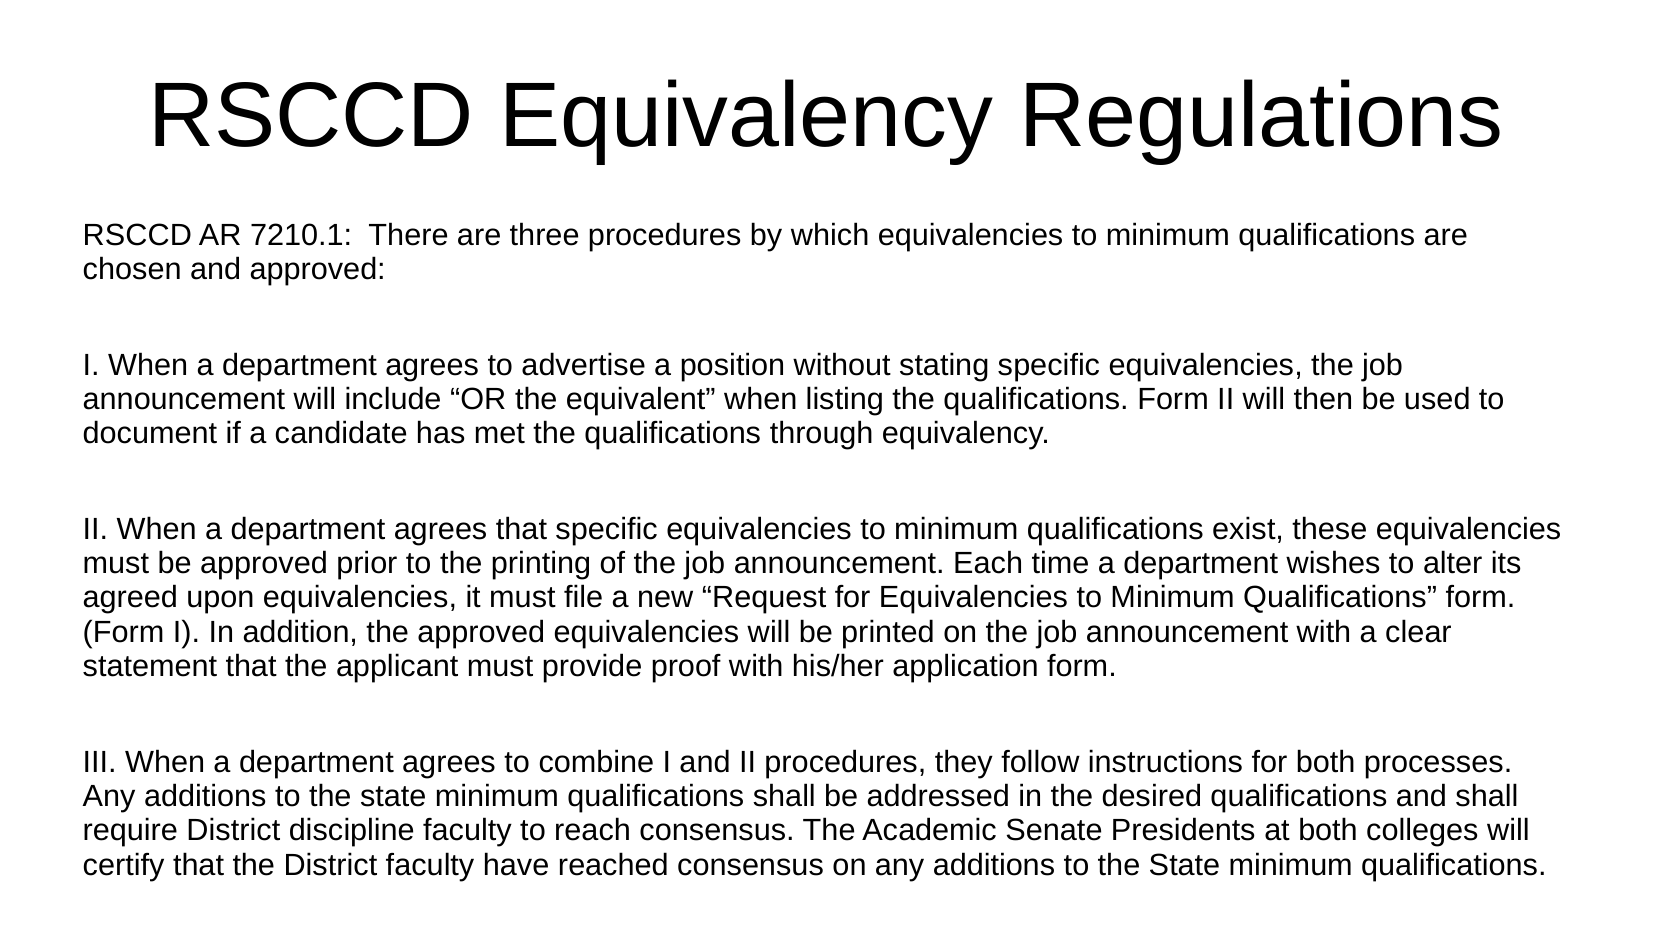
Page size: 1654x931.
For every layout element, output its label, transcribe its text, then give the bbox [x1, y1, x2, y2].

list RSCCD AR 7210.1: There are three procedures by which equivalencies to minimum qualifications are chosen and approved: I. When a department agrees to advertise a position without stating specific equivalencies, the job announcement will include “OR the equivalent” when listing the qualifications. Form II will then be used to document if a candidate has met the qualifications through equivalency. II. When a department agrees that specific equivalencies to minimum qualifications exist, these equivalencies must be approved prior to the printing of the job announcement. Each time a department wishes to alter its agreed upon equivalencies, it must file a new “Request for Equivalencies to Minimum Qualifications” form. (Form I). In addition, the approved equivalencies will be printed on the job announcement with a clear statement that the applicant must provide proof with his/her application form. III. When a department agrees to combine I and II procedures, they follow instructions for both processes. Any additions to the state minimum qualifications shall be addressed in the desired qualifications and shall require District discipline faculty to reach consensus. The Academic Senate Presidents at both colleges will certify that the District faculty have reached consensus on any additions to the State minimum qualifications. [82, 217, 1571, 901]
title RSCCD Equivalency Regulations [82, 37, 1571, 193]
